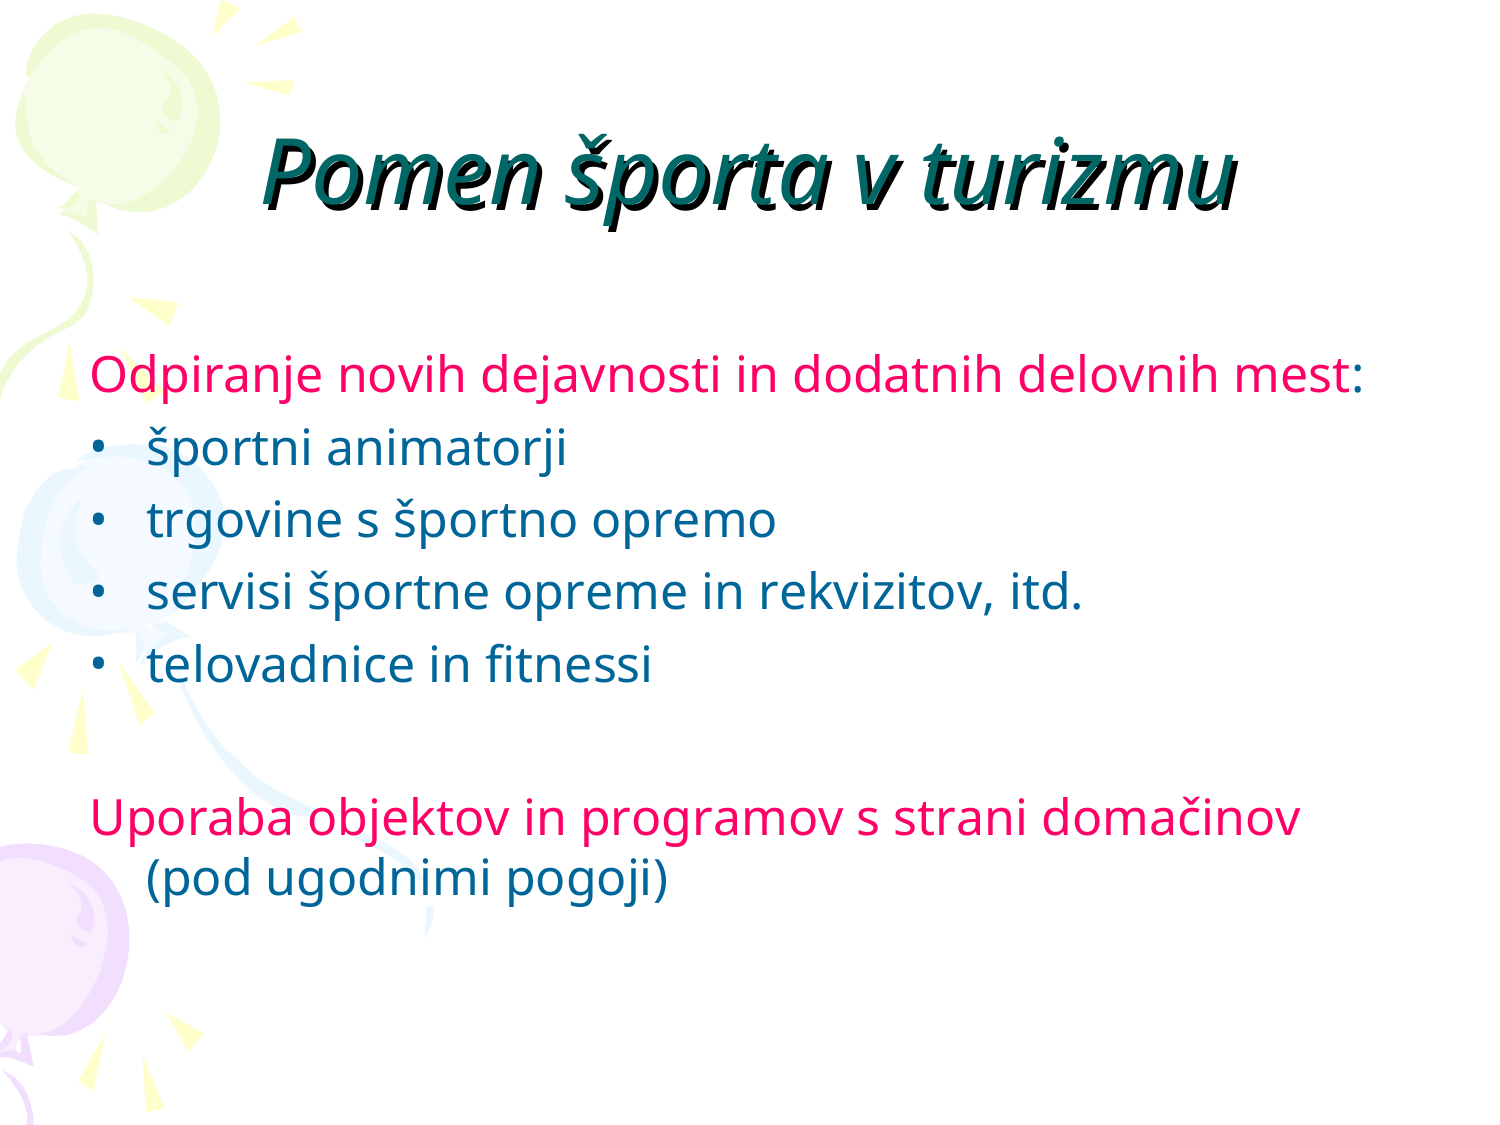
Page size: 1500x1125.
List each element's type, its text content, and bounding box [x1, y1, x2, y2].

list Odpiranje novih dejavnosti in dodatnih delovnih mest: športni animatorji trgovine s športno opremo servisi športne opreme in rekvizitov, itd. telovadnice in fitnessi Uporaba objektov in programov s strani domačinov (pod ugodnimi pogoji) [75, 262, 1426, 994]
title Pomen športa v turizmu [72, 16, 1426, 233]
